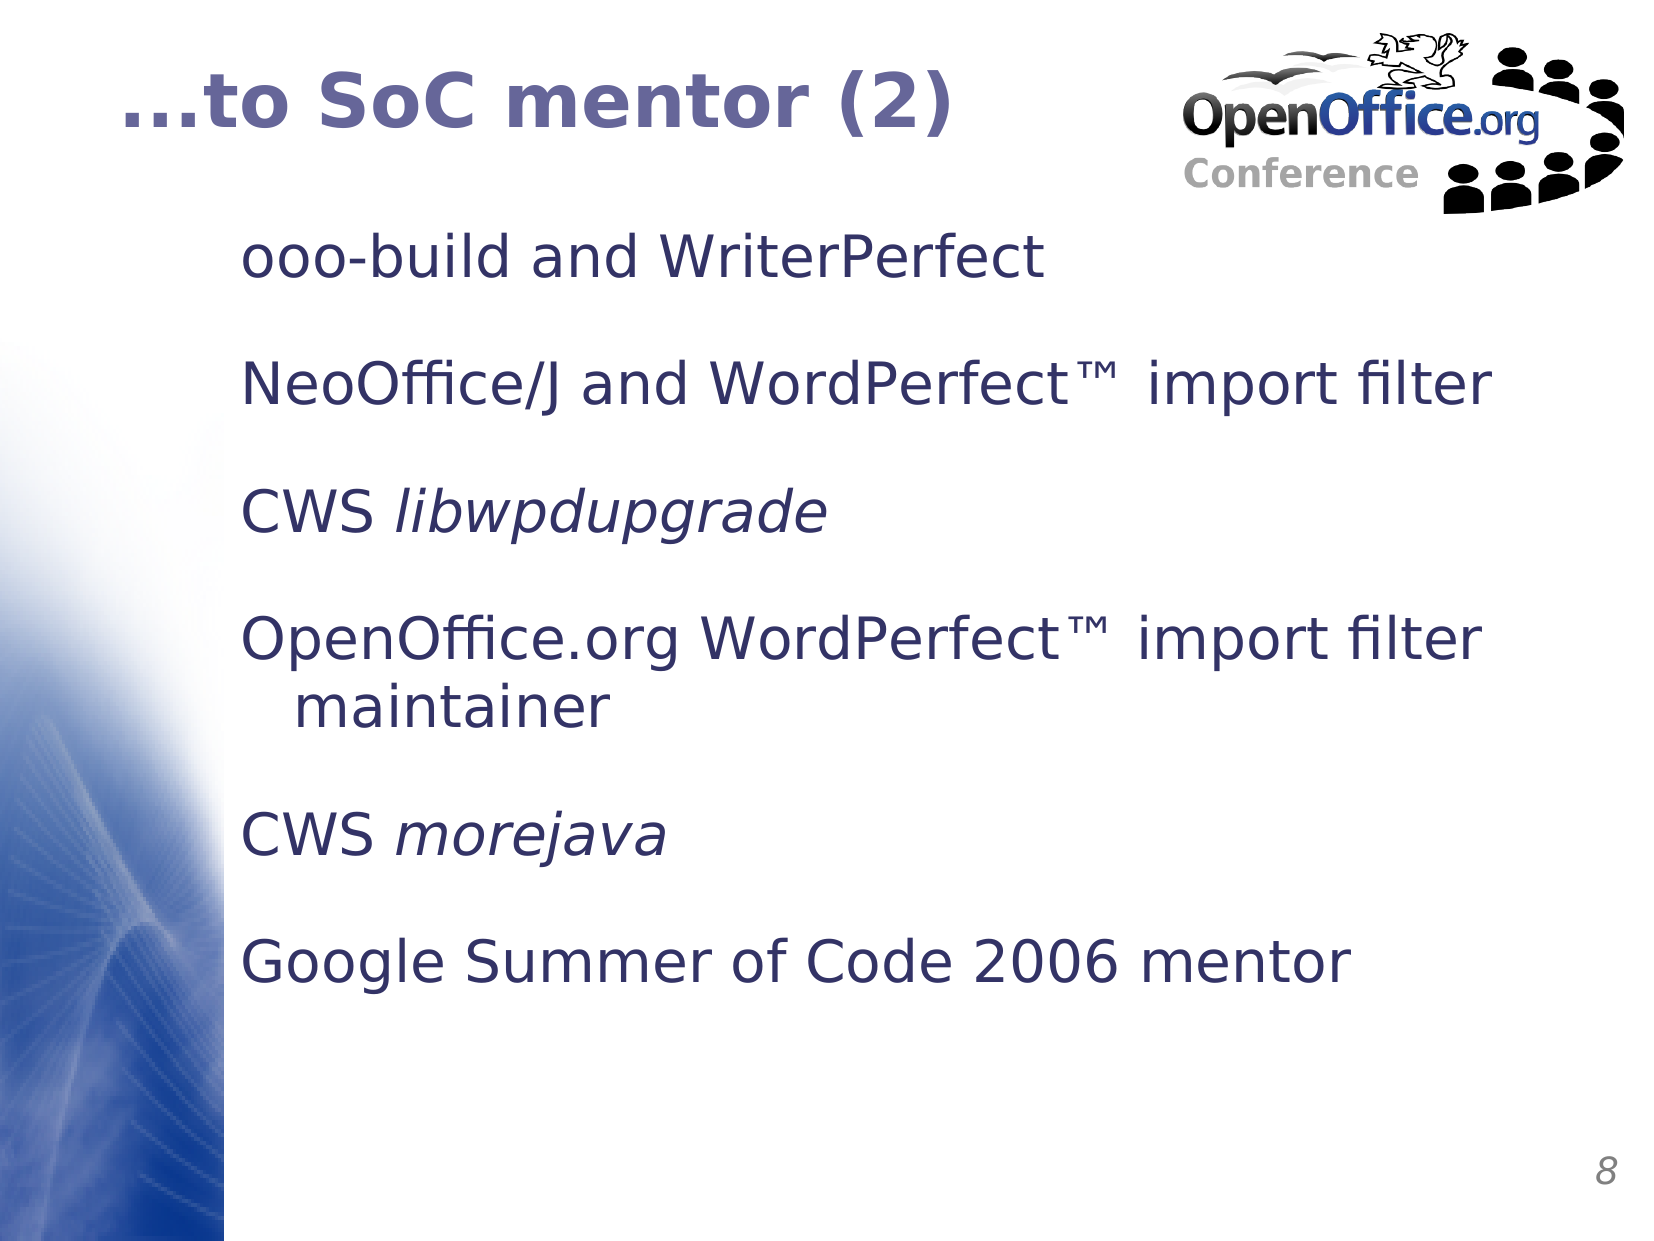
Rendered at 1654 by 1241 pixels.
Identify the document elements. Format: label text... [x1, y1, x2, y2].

picture [1183, 33, 1624, 214]
picture [0, 0, 224, 1241]
list ooo-build and WriterPerfect NeoOffice/J and WordPerfect™ import filter CWS libwpdupgrade OpenOffice.org WordPerfect™ import filter maintainer CWS morejava Google Summer of Code 2006 mentor [223, 223, 1619, 1133]
title ...to SoC mentor (2) [29, 45, 1272, 158]
